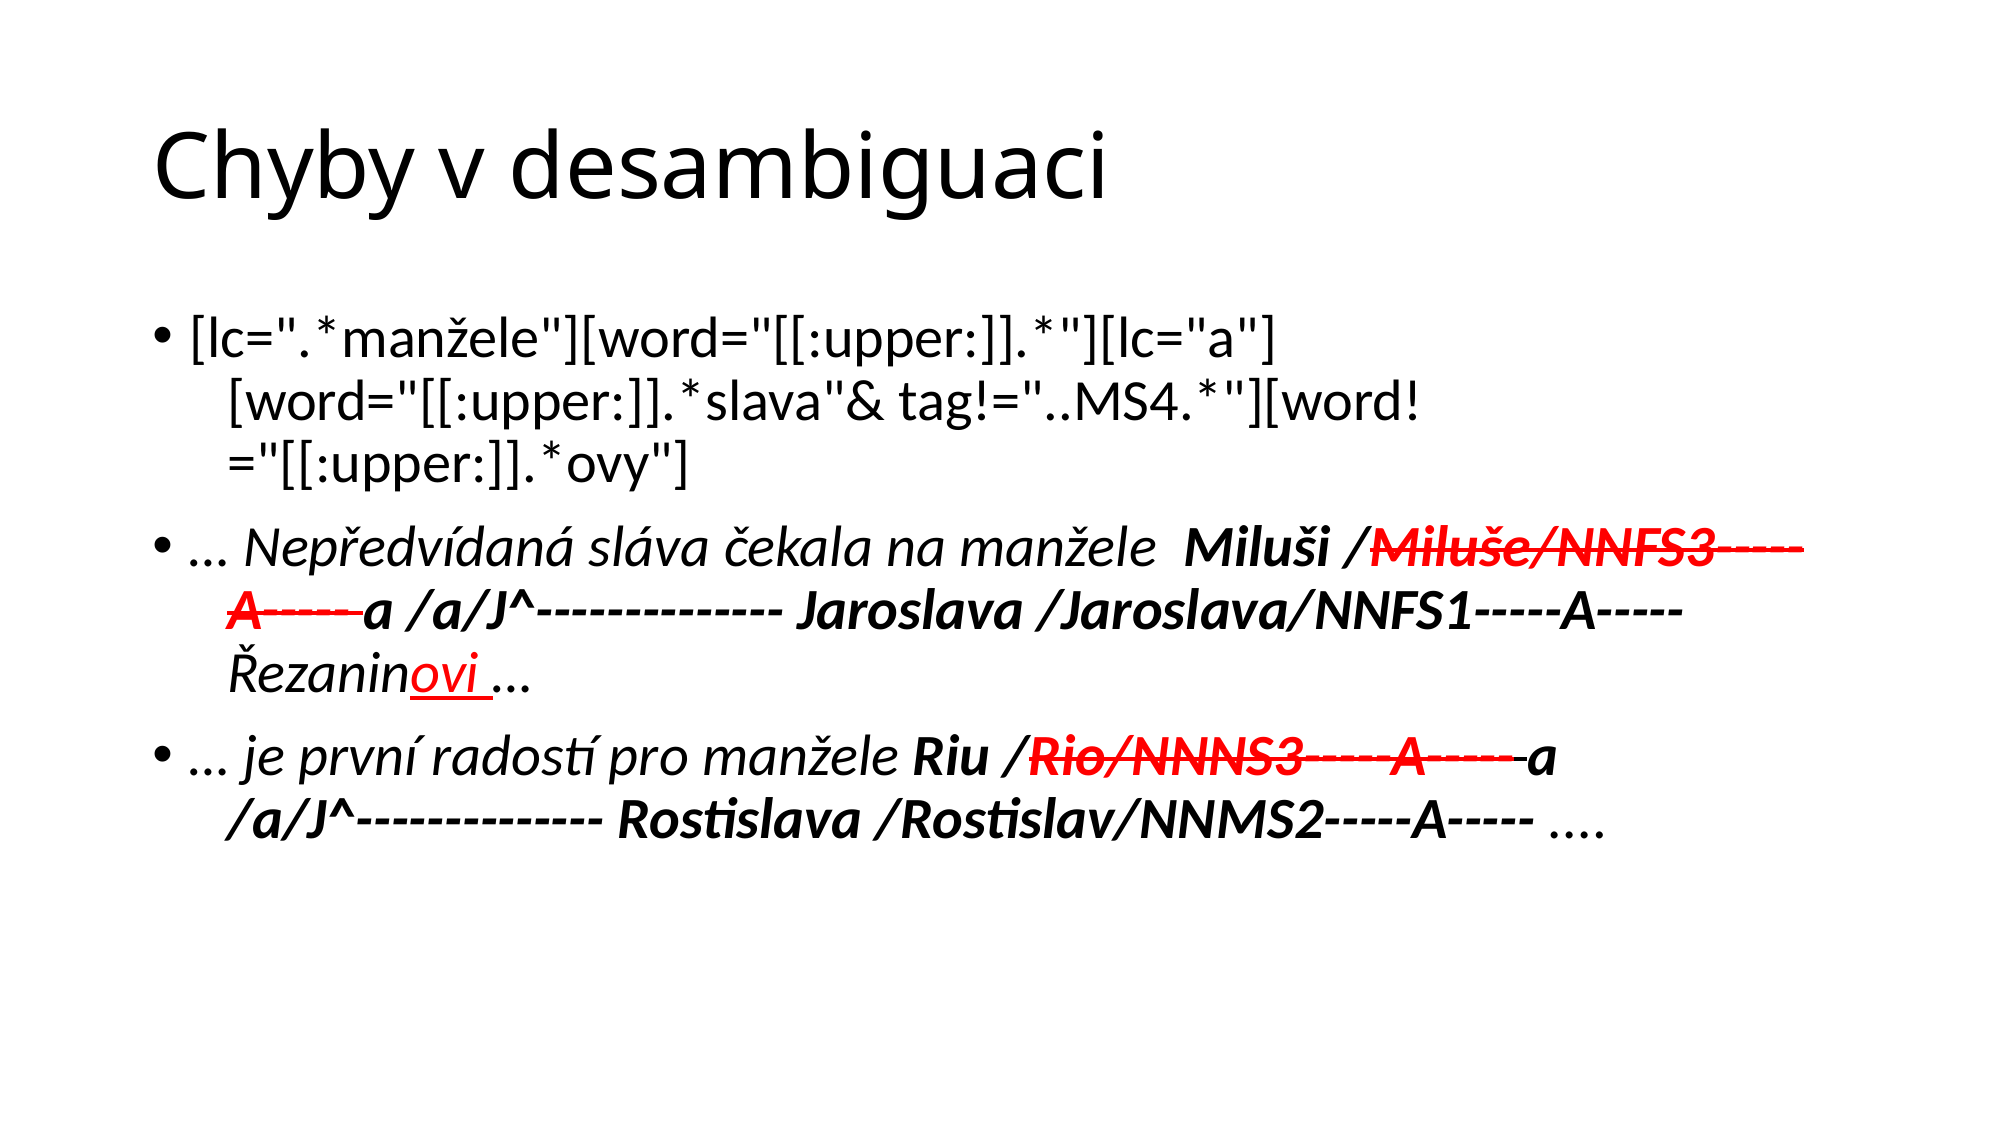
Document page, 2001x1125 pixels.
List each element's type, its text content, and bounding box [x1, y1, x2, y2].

title Chyby v desambiguaci [137, 59, 1863, 278]
list [lc=".*manžele"][word="[[:upper:]].*"][lc="a"][word="[[:upper:]].*slava"& tag!="..MS4.*"][word!="[[:upper:]].*ovy"] … Nepředvídaná sláva čekala na manžele Miluši /Miluše/NNFS3-----A----- a /a/J^-------------- Jaroslava /Jaroslava/NNFS1-----A----- Řezaninovi … … je první radostí pro manžele Riu /Rio/NNNS3-----A----- a /a/J^-------------- Rostislava /Rostislav/NNMS2-----A----- .... [137, 299, 1863, 1014]
